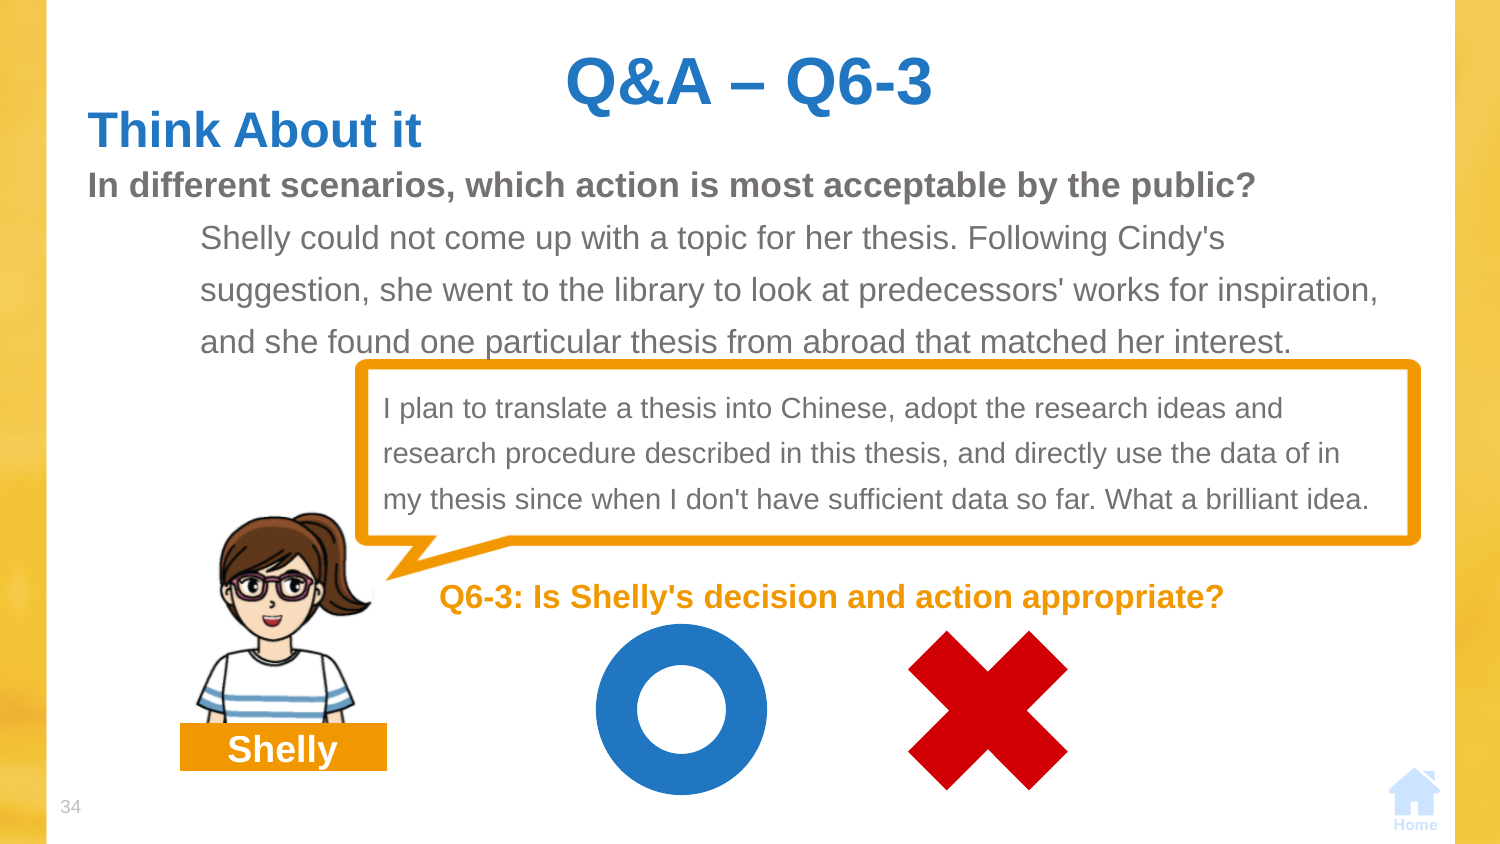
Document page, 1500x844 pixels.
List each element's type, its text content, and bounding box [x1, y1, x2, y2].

text_box 34 [45, 783, 383, 829]
title Q&A – Q6-3 [440, 37, 1060, 129]
text_box [180, 723, 212, 771]
text_box [908, 674, 1068, 791]
text_box I plan to translate a thesis into Chinese, adopt the research ideas and research procedure described in this thesis, and directly use the data of in my thesis since when I don't have sufficient data so far. What a brilliant idea. [367, 371, 1402, 531]
text_box Q6-3: Is Shelly's decision and action appropriate? [331, 556, 1334, 674]
text_box Shelly [212, 717, 355, 778]
list In different scenarios, which action is most acceptable by the public? Shelly could not come up with a topic for her thesis. Following Cindy's suggestion, she went to the library to look at predecessors' works for inspiration, and she found one particular thesis from abroad that matched her interest. [72, 141, 1421, 415]
picture [178, 415, 1421, 730]
text_box [355, 723, 387, 771]
subtitle Think About it [72, 51, 1421, 141]
